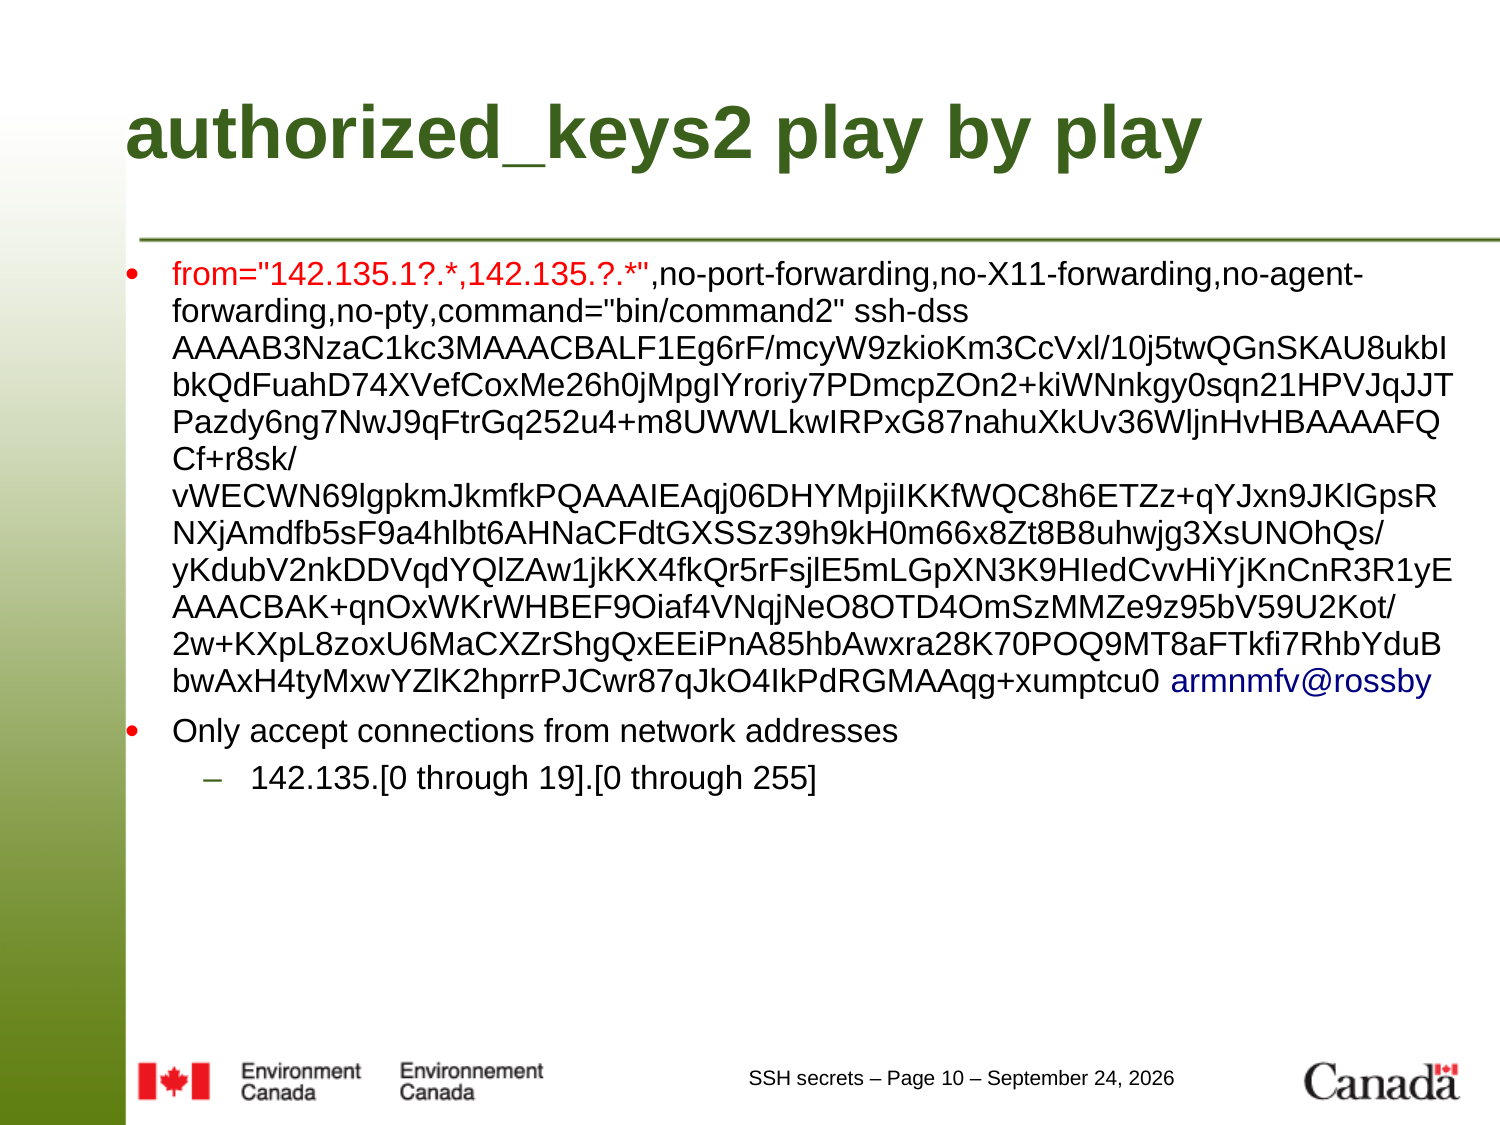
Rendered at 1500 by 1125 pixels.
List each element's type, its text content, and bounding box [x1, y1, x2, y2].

picture [0, 0, 1500, 1125]
list from="142.135.1?.*,142.135.?.*",no-port-forwarding,no-X11-forwarding,no-agent-forwarding,no-pty,command="bin/command2" ssh-dss AAAAB3NzaC1kc3MAAACBALF1Eg6rF/mcyW9zkioKm3CcVxl/10j5twQGnSKAU8ukbIbkQdFuahD74XVefCoxMe26h0jMpgIYroriy7PDmcpZOn2+kiWNnkgy0sqn21HPVJqJJTPazdy6ng7NwJ9qFtrGq252u4+m8UWWLkwIRPxG87nahuXkUv36WljnHvHBAAAAFQCf+r8sk/vWECWN69lgpkmJkmfkPQAAAIEAqj06DHYMpjiIKKfWQC8h6ETZz+qYJxn9JKlGpsRNXjAmdfb5sF9a4hlbt6AHNaCFdtGXSSz39h9kH0m66x8Zt8B8uhwjg3XsUNOhQs/yKdubV2nkDDVqdYQlZAw1jkKX4fkQr5rFsjlE5mLGpXN3K9HIedCvvHiYjKnCnR3R1yEAAACBAK+qnOxWKrWHBEF9Oiaf4VNqjNeO8OTD4OmSzMMZe9z95bV59U2Kot/2w+KXpL8zoxU6MaCXZrShgQxEEiPnA85hbAwxra28K70POQ9MT8aFTkfi7RhbYduBbwAxH4tyMxwYZlK2hprrPJCwr87qJkO4IkPdRGMAAqg+xumptcu0 armnmfv@rossby Only accept connections from network addresses 142.135.[0 through 19].[0 through 255] [125, 255, 1463, 1009]
title authorized_keys2 play by play [125, 52, 1463, 213]
